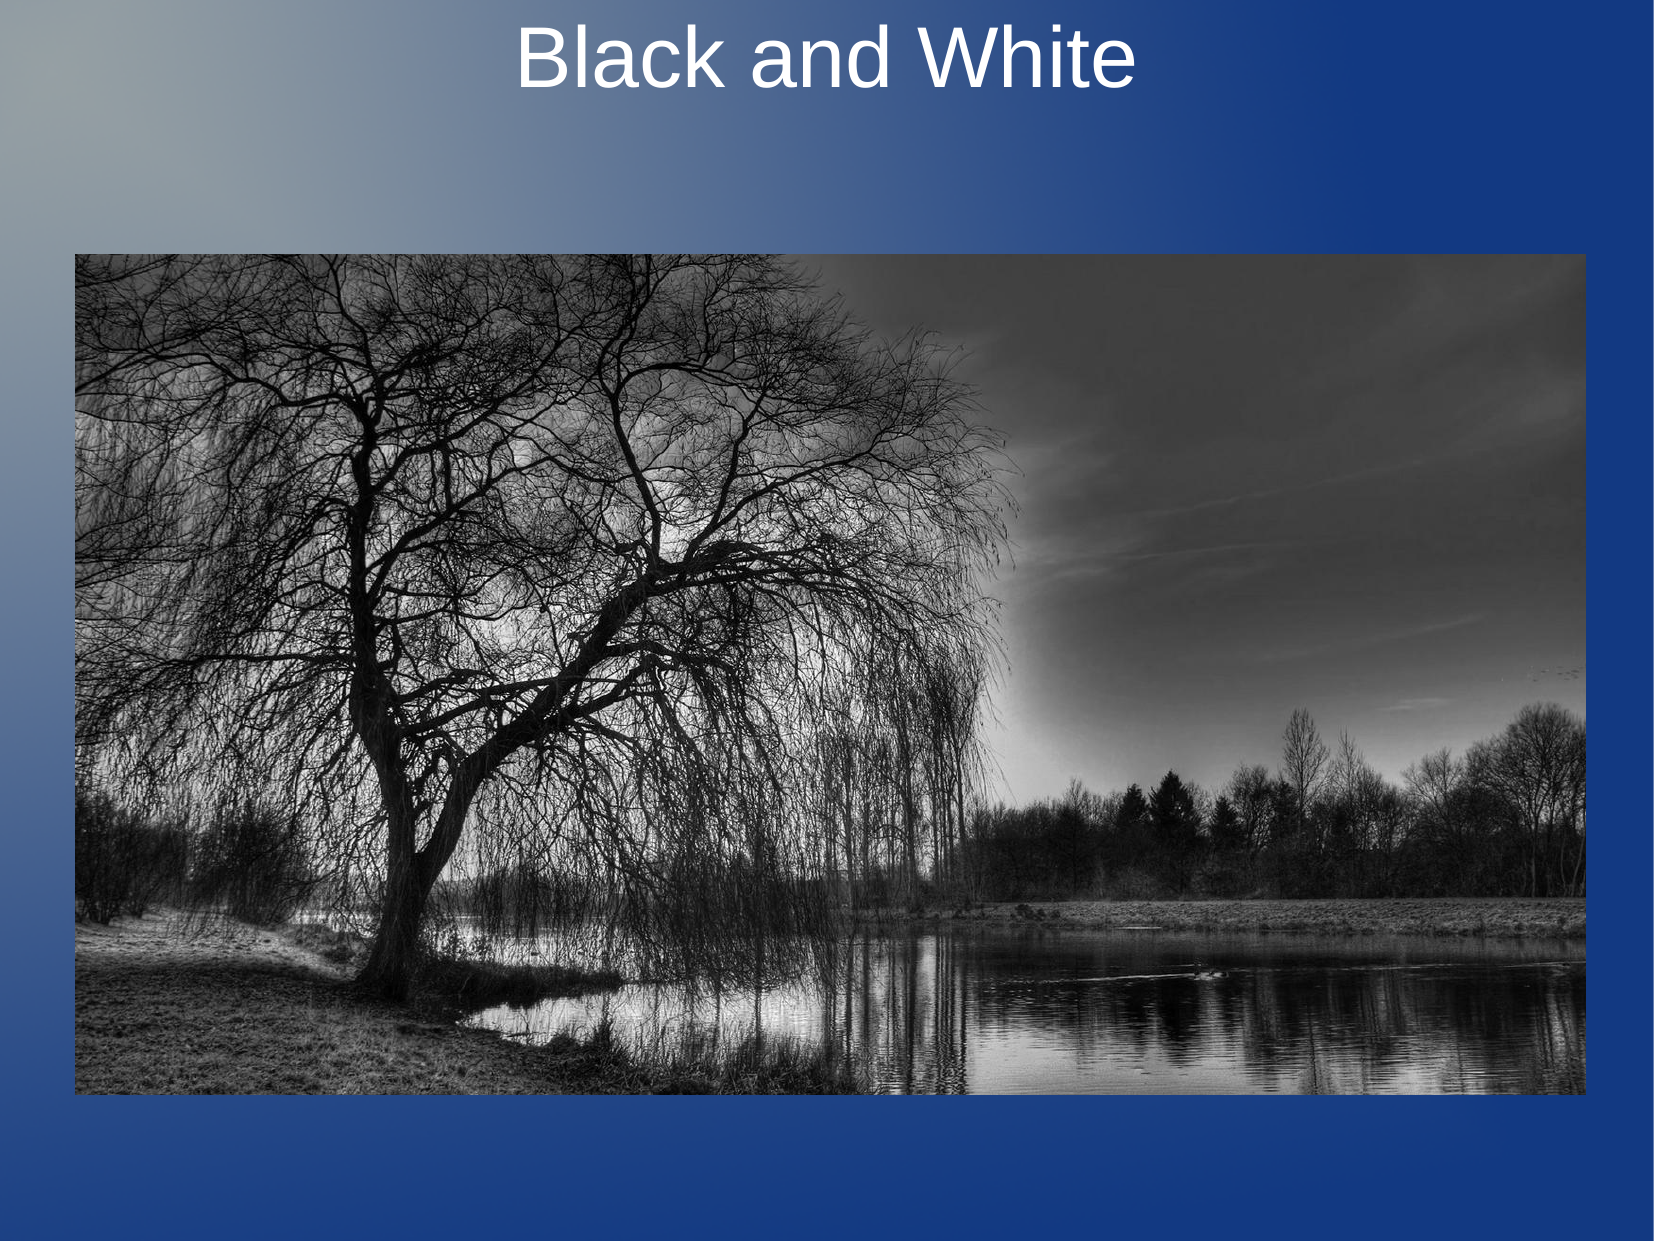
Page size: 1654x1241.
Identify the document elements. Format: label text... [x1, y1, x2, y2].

title Black and White [82, 0, 1571, 116]
picture [0, 0, 1654, 1241]
